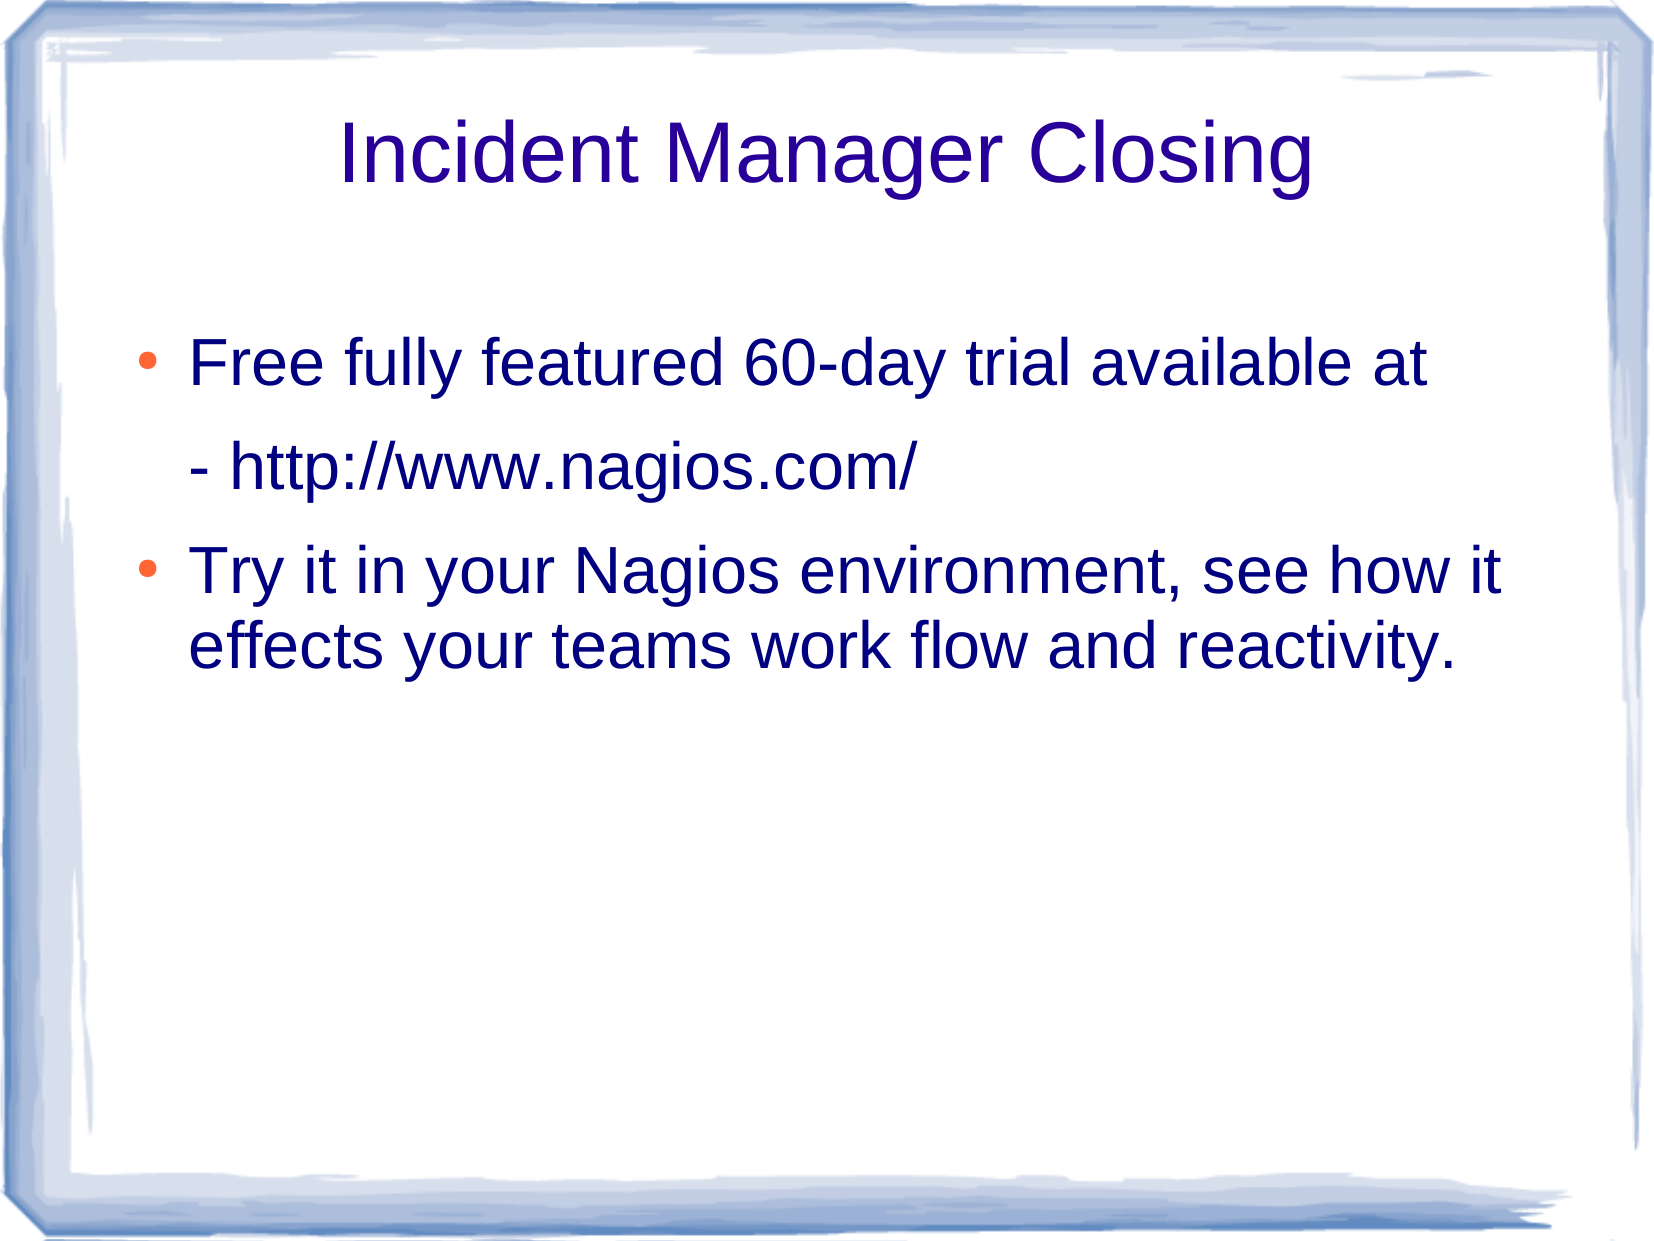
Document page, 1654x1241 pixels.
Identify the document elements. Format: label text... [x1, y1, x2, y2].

list Free fully featured 60-day trial available at - http://www.nagios.com/ Try it in your Nagios environment, see how it effects your teams work flow and reactivity. [118, 324, 1571, 1004]
title Incident Manager Closing [82, 49, 1571, 257]
picture [0, 0, 1654, 1241]
